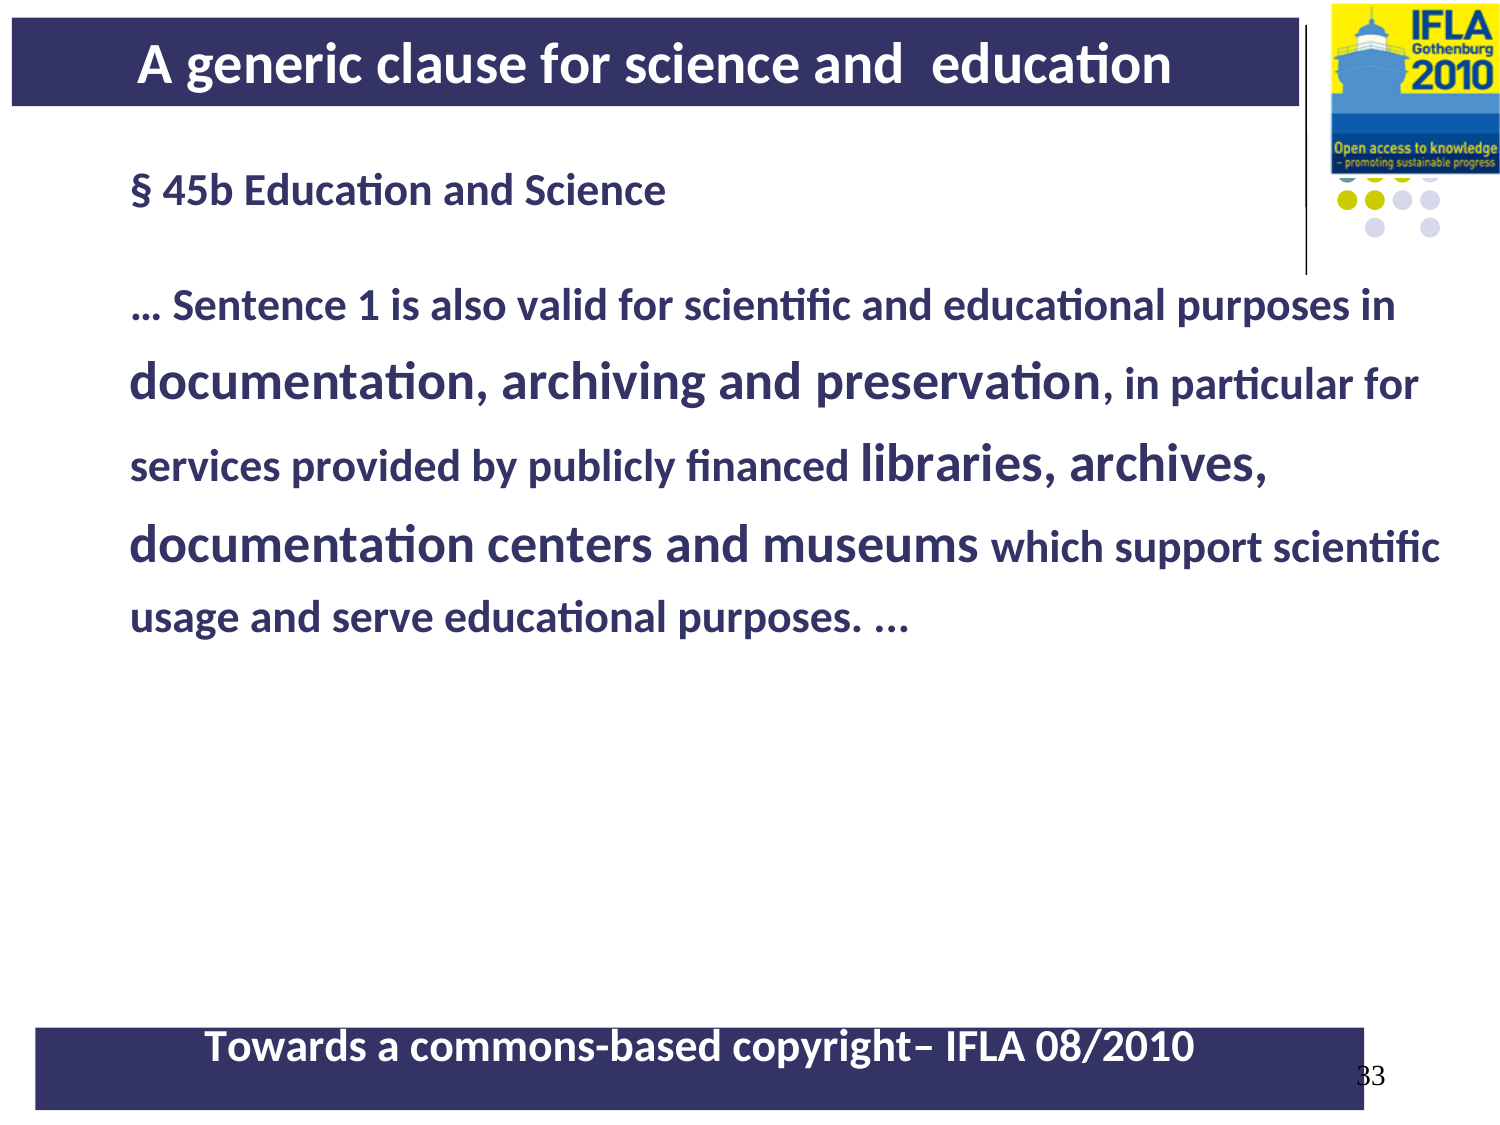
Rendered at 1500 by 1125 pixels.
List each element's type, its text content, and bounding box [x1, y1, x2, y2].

title A generic clause for science and education education [11, 17, 1300, 107]
text_box § 45b Education and Science … Sentence 1 is also valid for scientific and educational purposes in documentation, archiving and preservation, in particular for services provided by publicly financed libraries, archives, documentation centers and museums which support scientific usage and serve educational purposes. ... [70, 164, 1500, 756]
text_box [1356, 1026, 1459, 1105]
